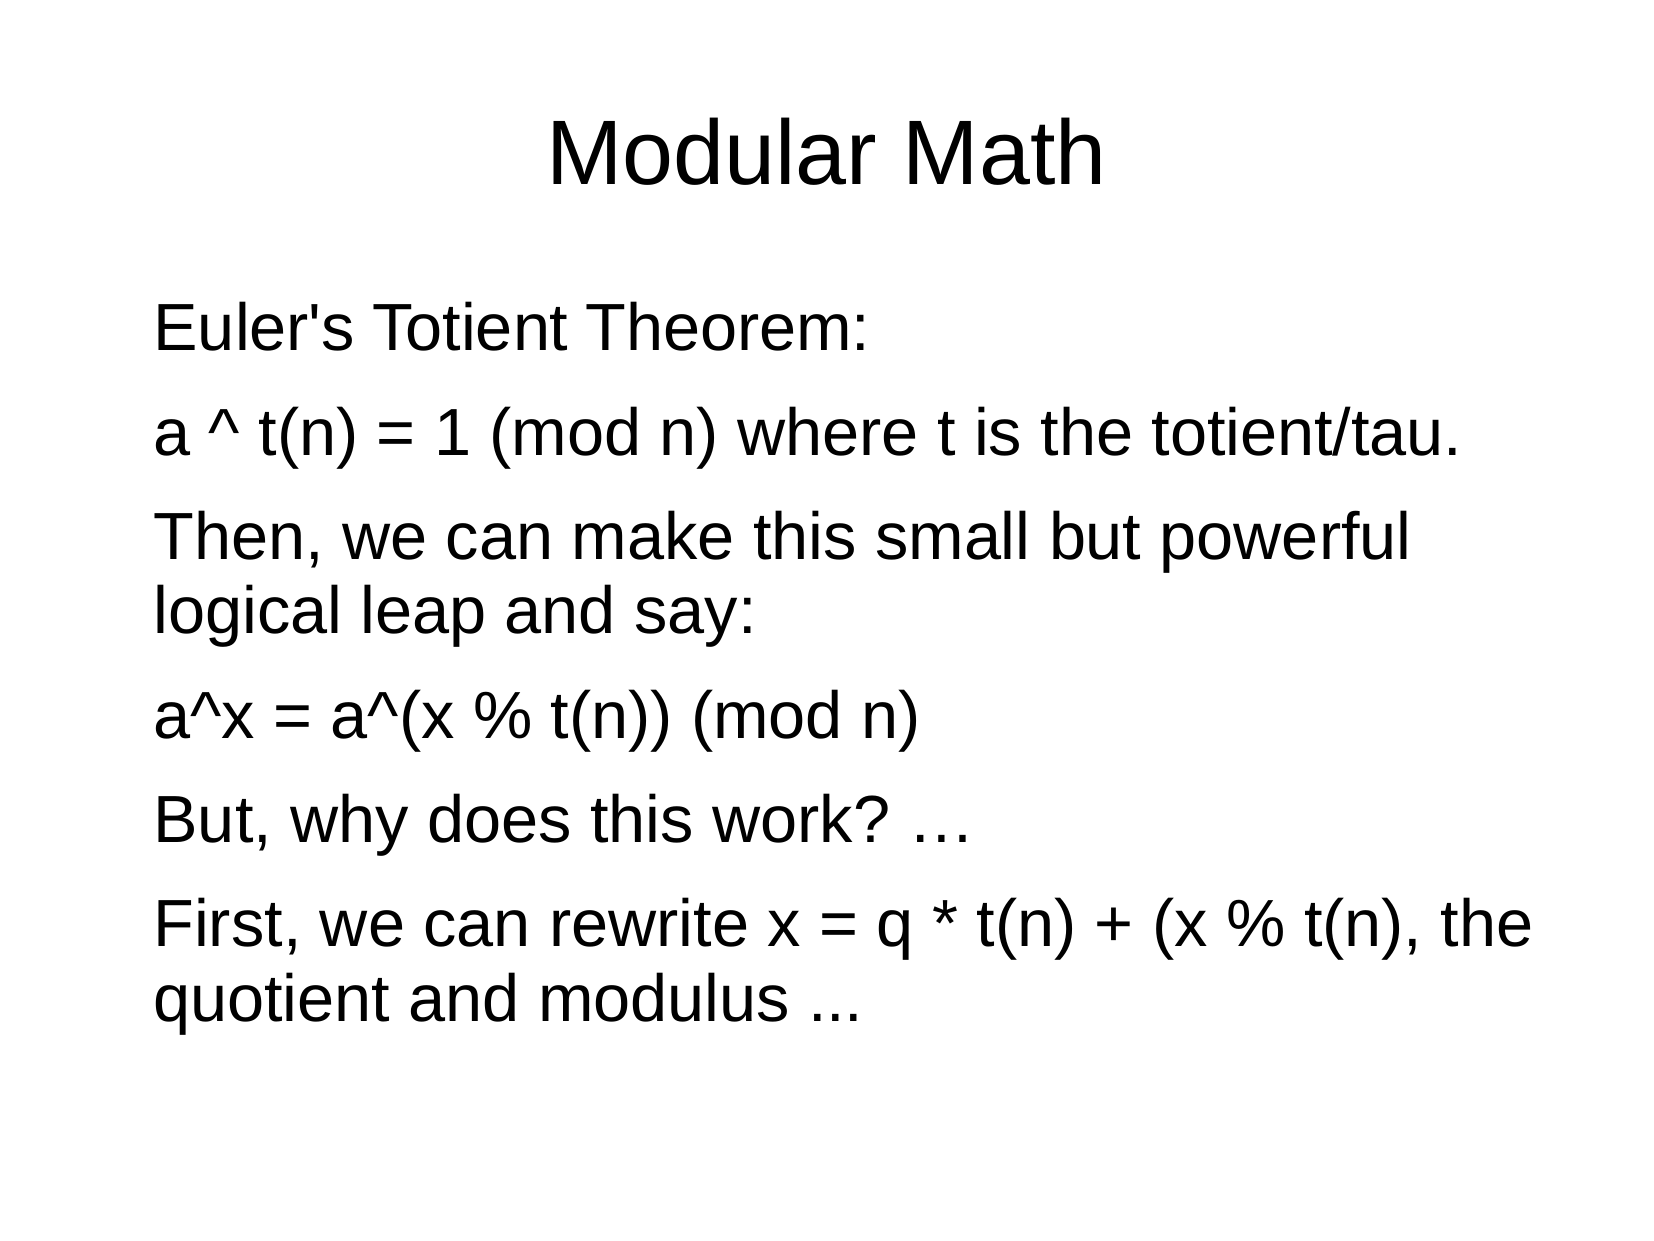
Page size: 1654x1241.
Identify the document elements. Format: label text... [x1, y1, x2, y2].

title Modular Math [82, 49, 1571, 257]
list Euler's Totient Theorem: a ^ t(n) = 1 (mod n) where t is the totient/tau. Then, we can make this small but powerful logical leap and say: a^x = a^(x % t(n)) (mod n) But, why does this work? … First, we can rewrite x = q * t(n) + (x % t(n), the quotient and modulus ... [82, 290, 1571, 1010]
